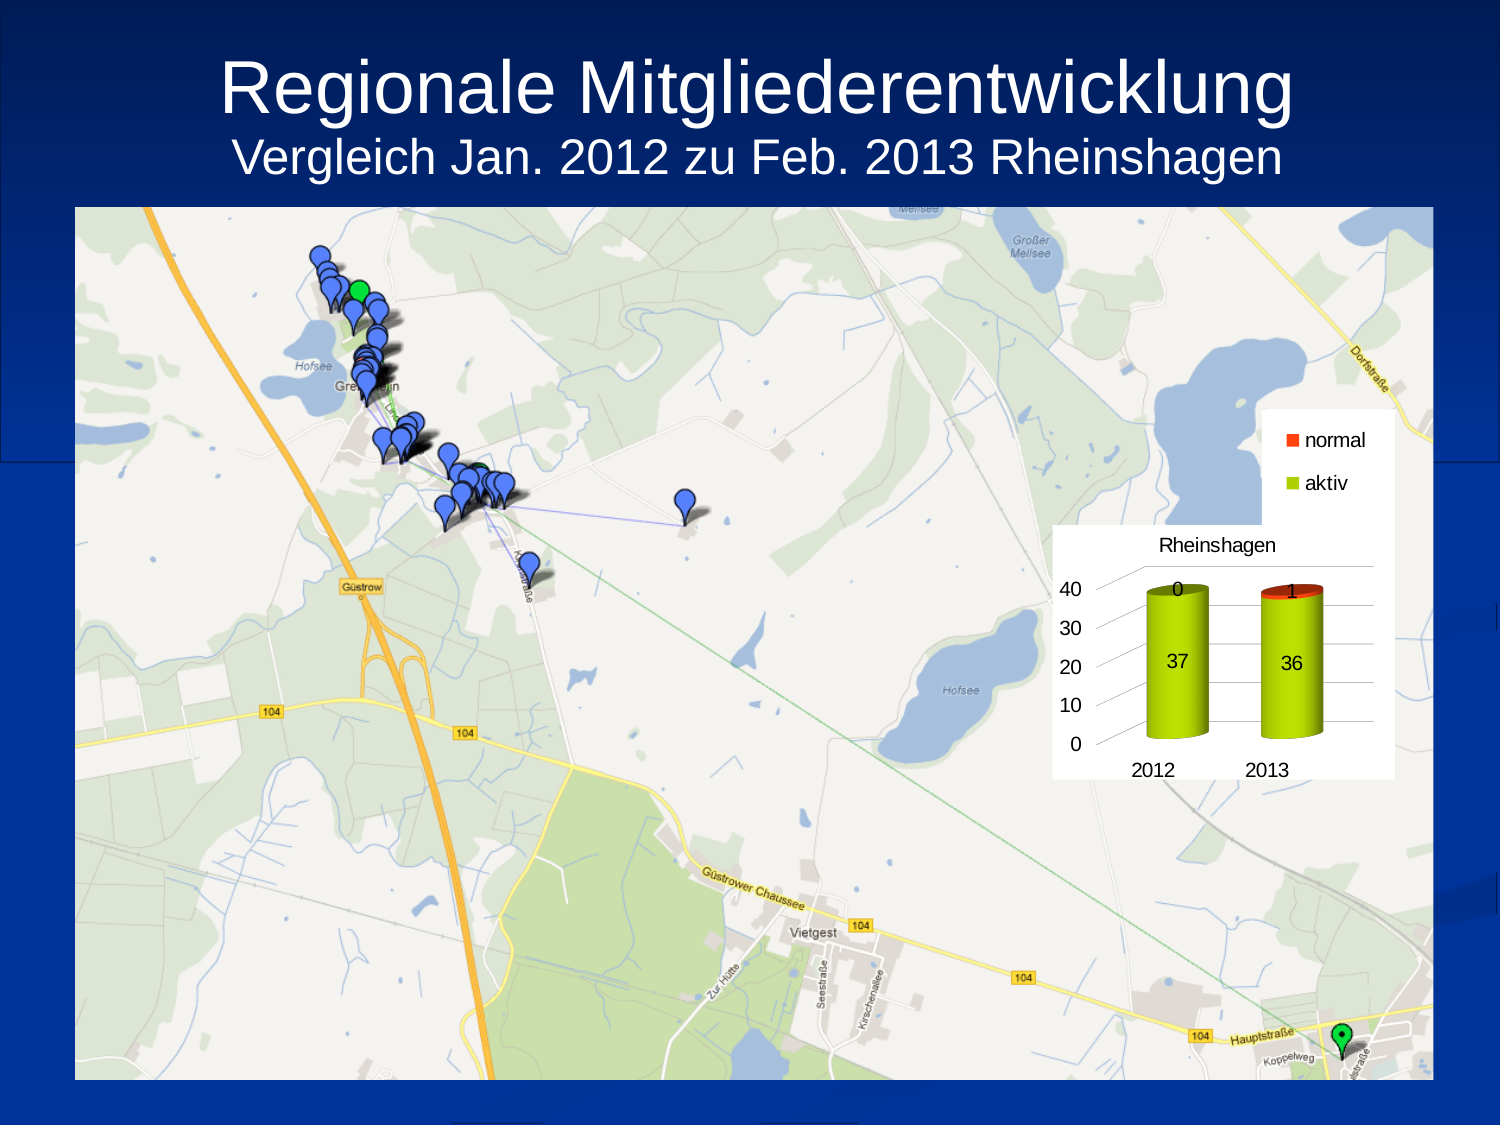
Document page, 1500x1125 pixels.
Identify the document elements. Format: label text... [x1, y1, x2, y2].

title Regionale Mitgliederentwicklung Vergleich Jan. 2012 zu Feb. 2013 Rheinshagen [75, 17, 1441, 213]
chart [1052, 409, 1396, 783]
picture [75, 213, 1434, 1081]
